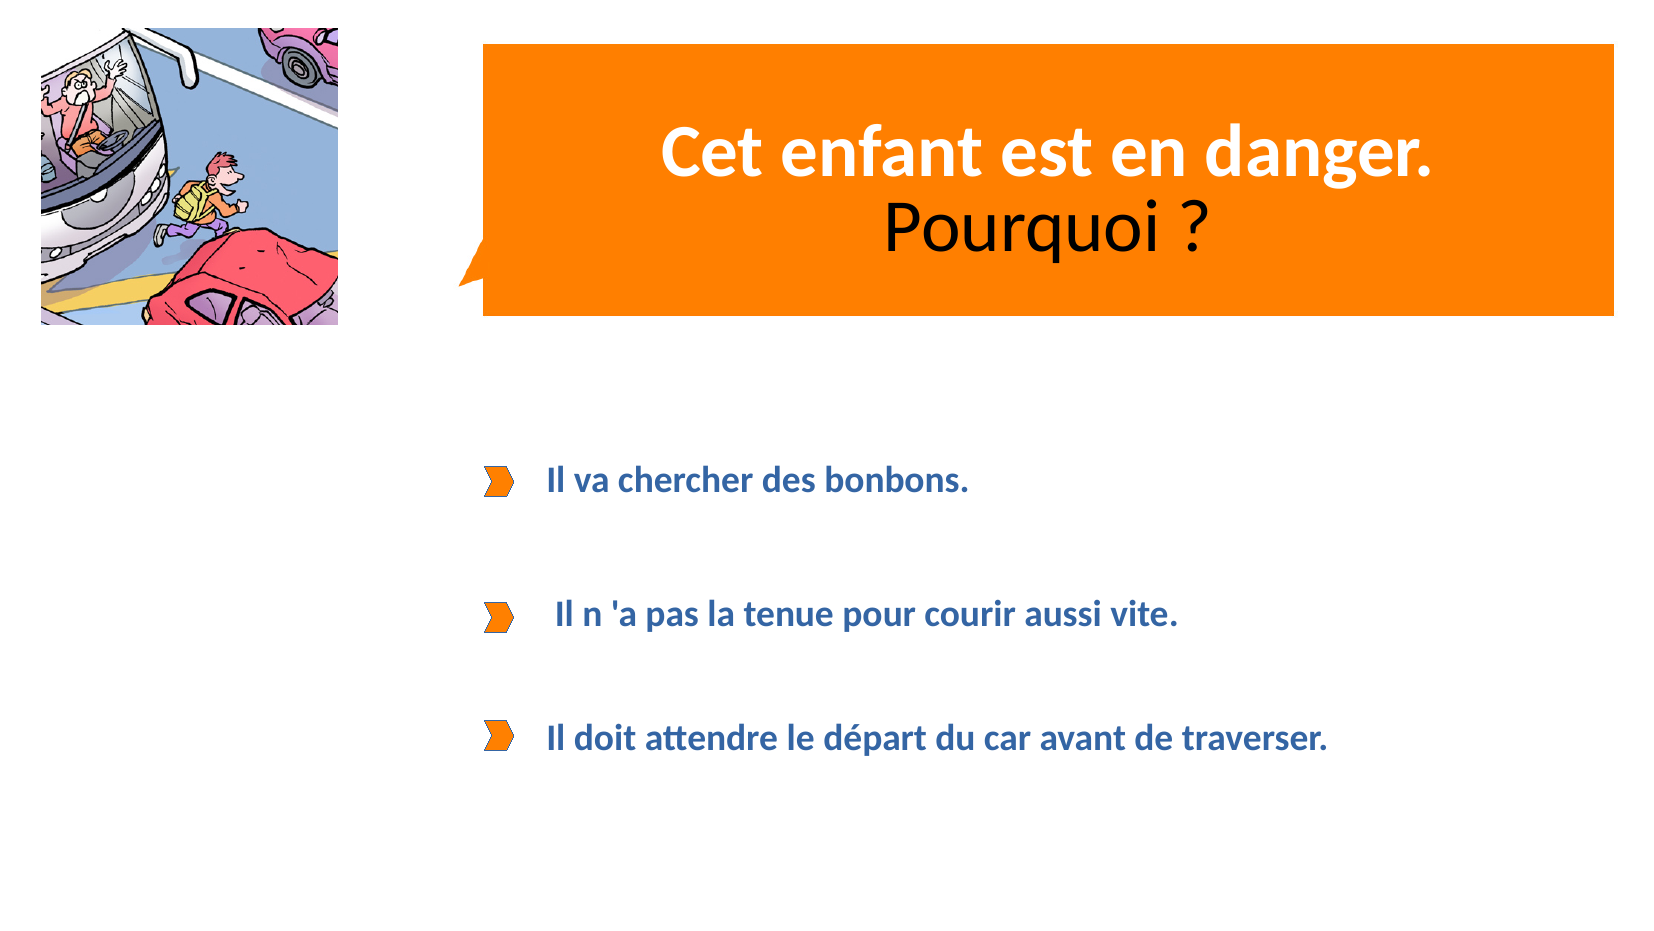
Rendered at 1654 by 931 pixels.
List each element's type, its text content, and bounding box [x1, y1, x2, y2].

picture [5, 0, 1654, 345]
text_box [484, 720, 514, 751]
text_box [484, 602, 514, 633]
text_box [484, 466, 514, 497]
text_box Il doit attendre le départ du car avant de traverser. [531, 714, 1601, 768]
text_box Il va chercher des bonbons. [531, 456, 1063, 510]
text_box Il n 'a pas la tenue pour courir aussi vite. [531, 590, 1241, 644]
text_box Cet enfant est en danger. Pourquoi ? [472, 112, 1625, 278]
